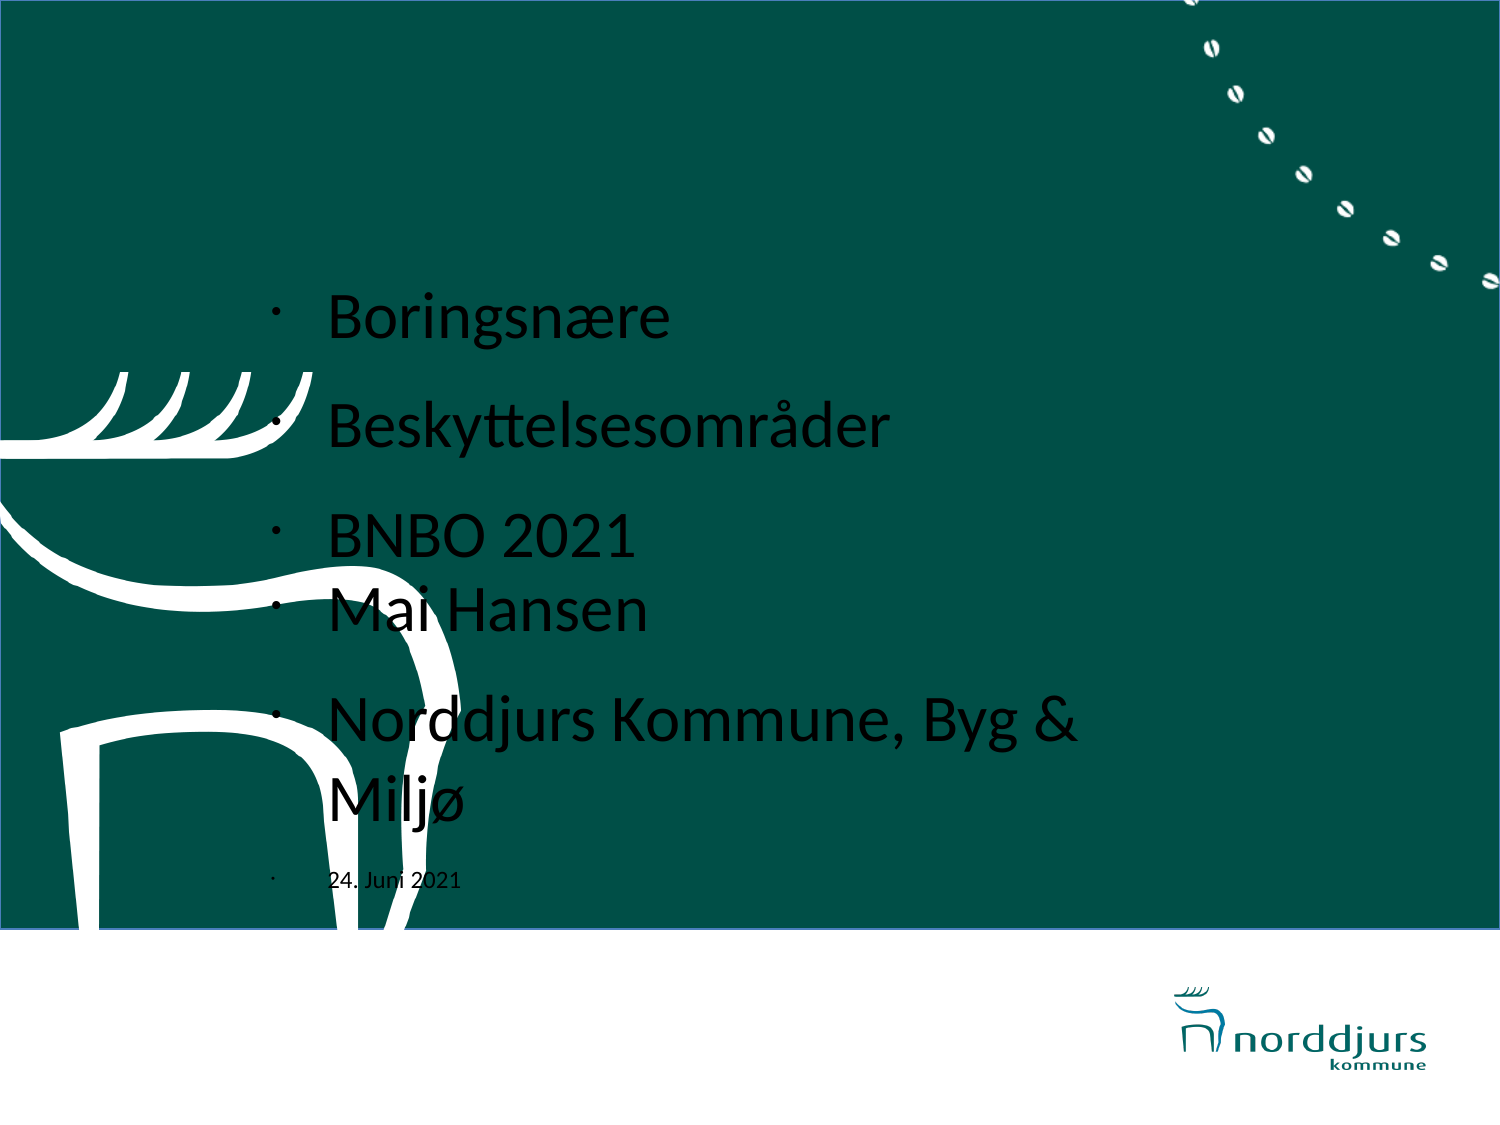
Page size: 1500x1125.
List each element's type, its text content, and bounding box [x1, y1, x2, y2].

picture [1174, 987, 1427, 1070]
picture [1401, 196, 1500, 343]
picture [0, 188, 466, 930]
list Mai Hansen Norddjurs Kommune, Byg & Miljø 24. Juni 2021 [256, 557, 1244, 749]
list Boringsnære Beskyttelsesområder BNBO 2021 [256, 263, 1244, 557]
